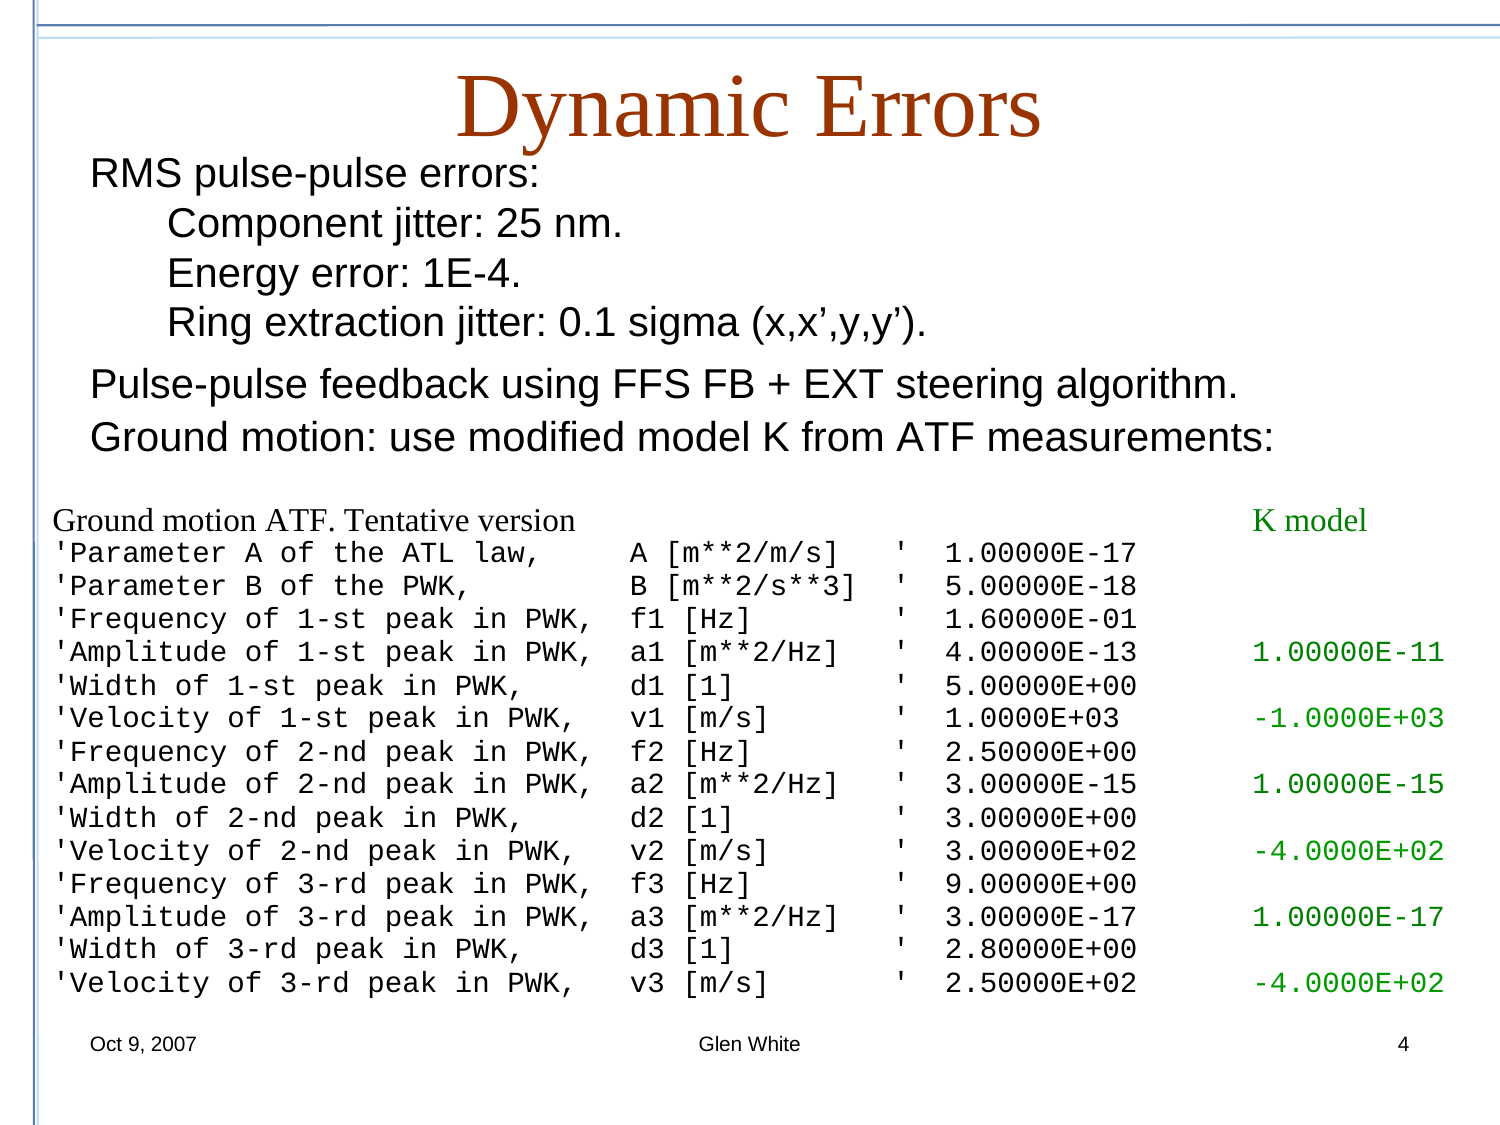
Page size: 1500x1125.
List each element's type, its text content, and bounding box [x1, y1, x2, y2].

title Dynamic Errors [75, 37, 1426, 150]
list RMS pulse-pulse errors: Component jitter: 25 nm. Energy error: 1E-4. Ring extraction jitter: 0.1 sigma (x,x’,y,y’). Pulse-pulse feedback using FFS FB + EXT steering algorithm. Ground motion: use modified model K from ATF measurements: [75, 150, 1426, 485]
text_box Ground motion ATF. Tentative version K model 'Parameter A of the ATL law, A [m**2/m/s] ' 1.00000E-17 'Parameter B of the PWK, B [m**2/s**3] ' 5.00000E-18 'Frequency of 1-st peak in PWK, f1 [Hz] ' 1.60000E-01 'Amplitude of 1-st peak in PWK, a1 [m**2/Hz] ' 4.00000E-13 1.00000E-11 'Width of 1-st peak in PWK, d1 [1] ' 5.00000E+00 'Velocity of 1-st peak in PWK, v1 [m/s] ' 1.0000E+03 -1.0000E+03 'Frequency of 2-nd peak in PWK, f2 [Hz] ' 2.50000E+00 'Amplitude of 2-nd peak in PWK, a2 [m**2/Hz] ' 3.00000E-15 1.00000E-15 'Width of 2-nd peak in PWK, d2 [1] ' 3.00000E+00 'Velocity of 2-nd peak in PWK, v2 [m/s] ' 3.00000E+02 -4.0000E+02 'Frequency of 3-rd peak in PWK, f3 [Hz] ' 9.00000E+00 'Amplitude of 3-rd peak in PWK, a3 [m**2/Hz] ' 3.00000E-17 1.00000E-17 'Width of 3-rd peak in PWK, d3 [1] ' 2.80000E+00 'Velocity of 3-rd peak in PWK, v3 [m/s] ' 2.50000E+02 -4.0000E+02 [37, 493, 1460, 1042]
